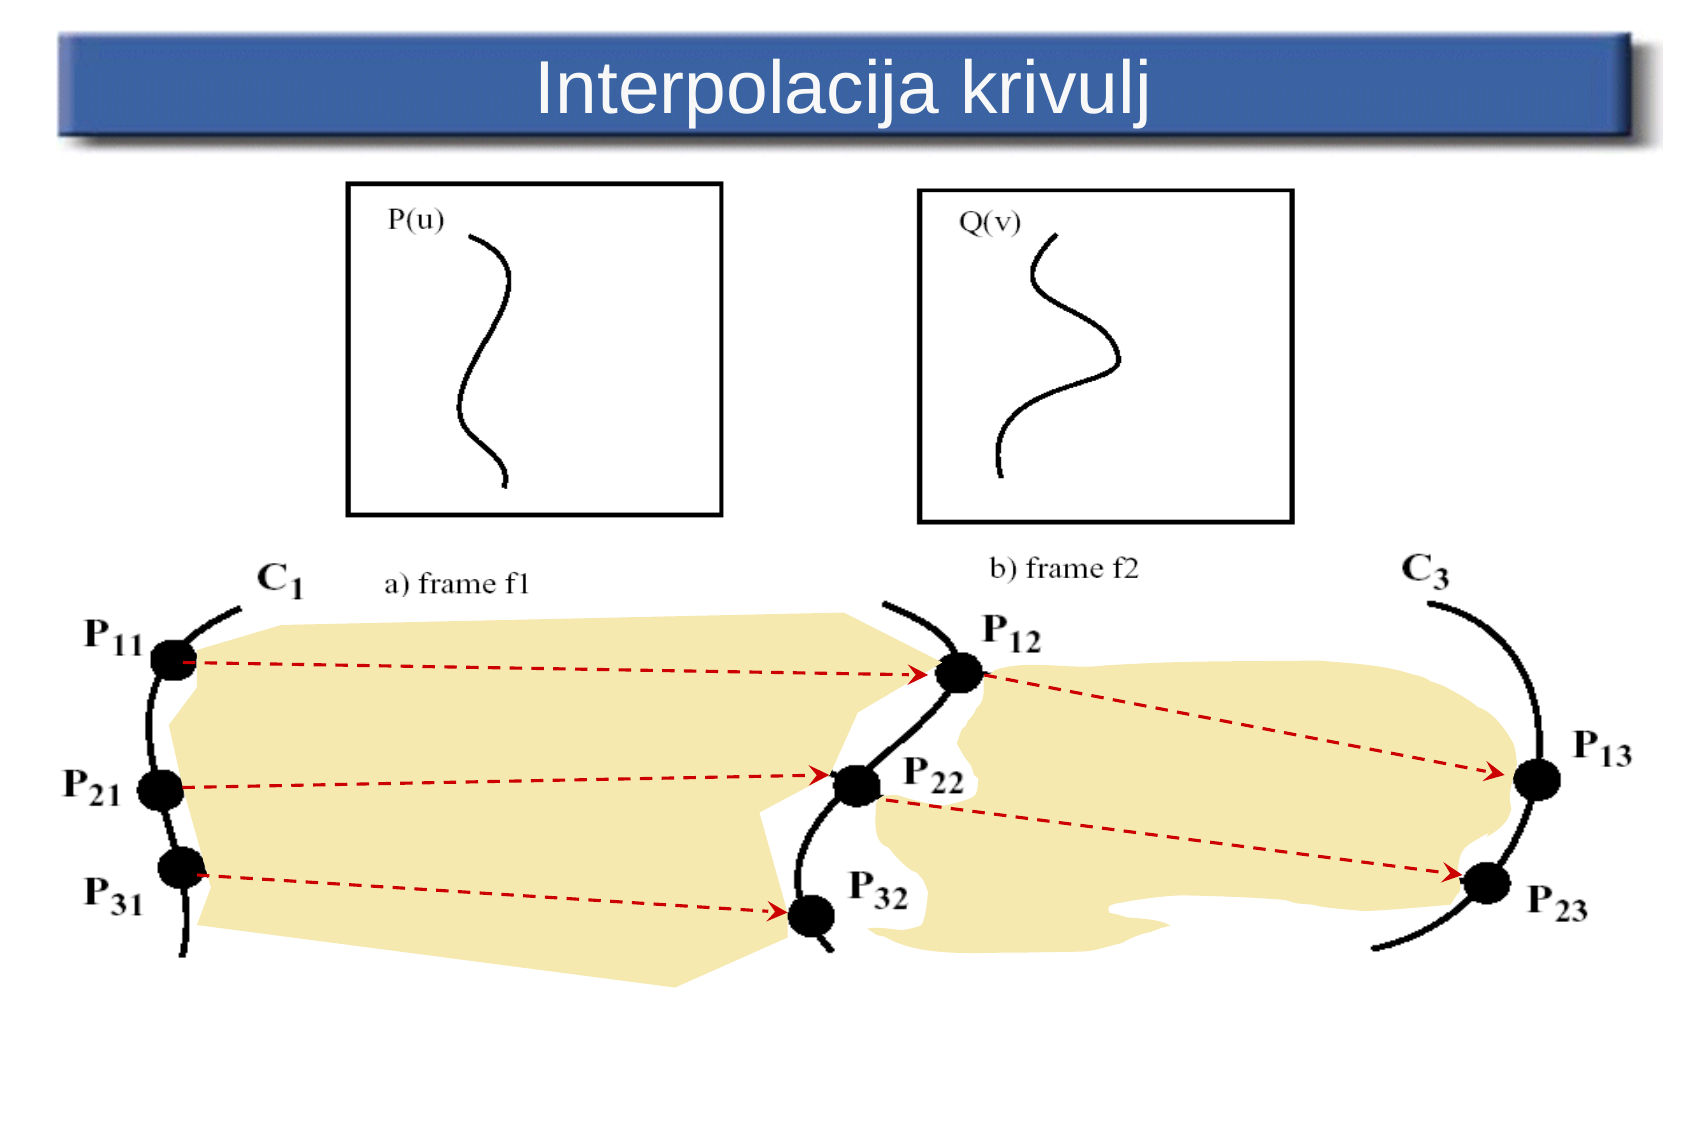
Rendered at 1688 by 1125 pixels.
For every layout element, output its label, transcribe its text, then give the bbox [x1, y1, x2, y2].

picture [42, 172, 1649, 997]
picture [56, 29, 1663, 156]
text_box [168, 612, 943, 988]
text_box Interpolacija krivulj [520, 30, 1168, 137]
text_box [867, 660, 1517, 954]
